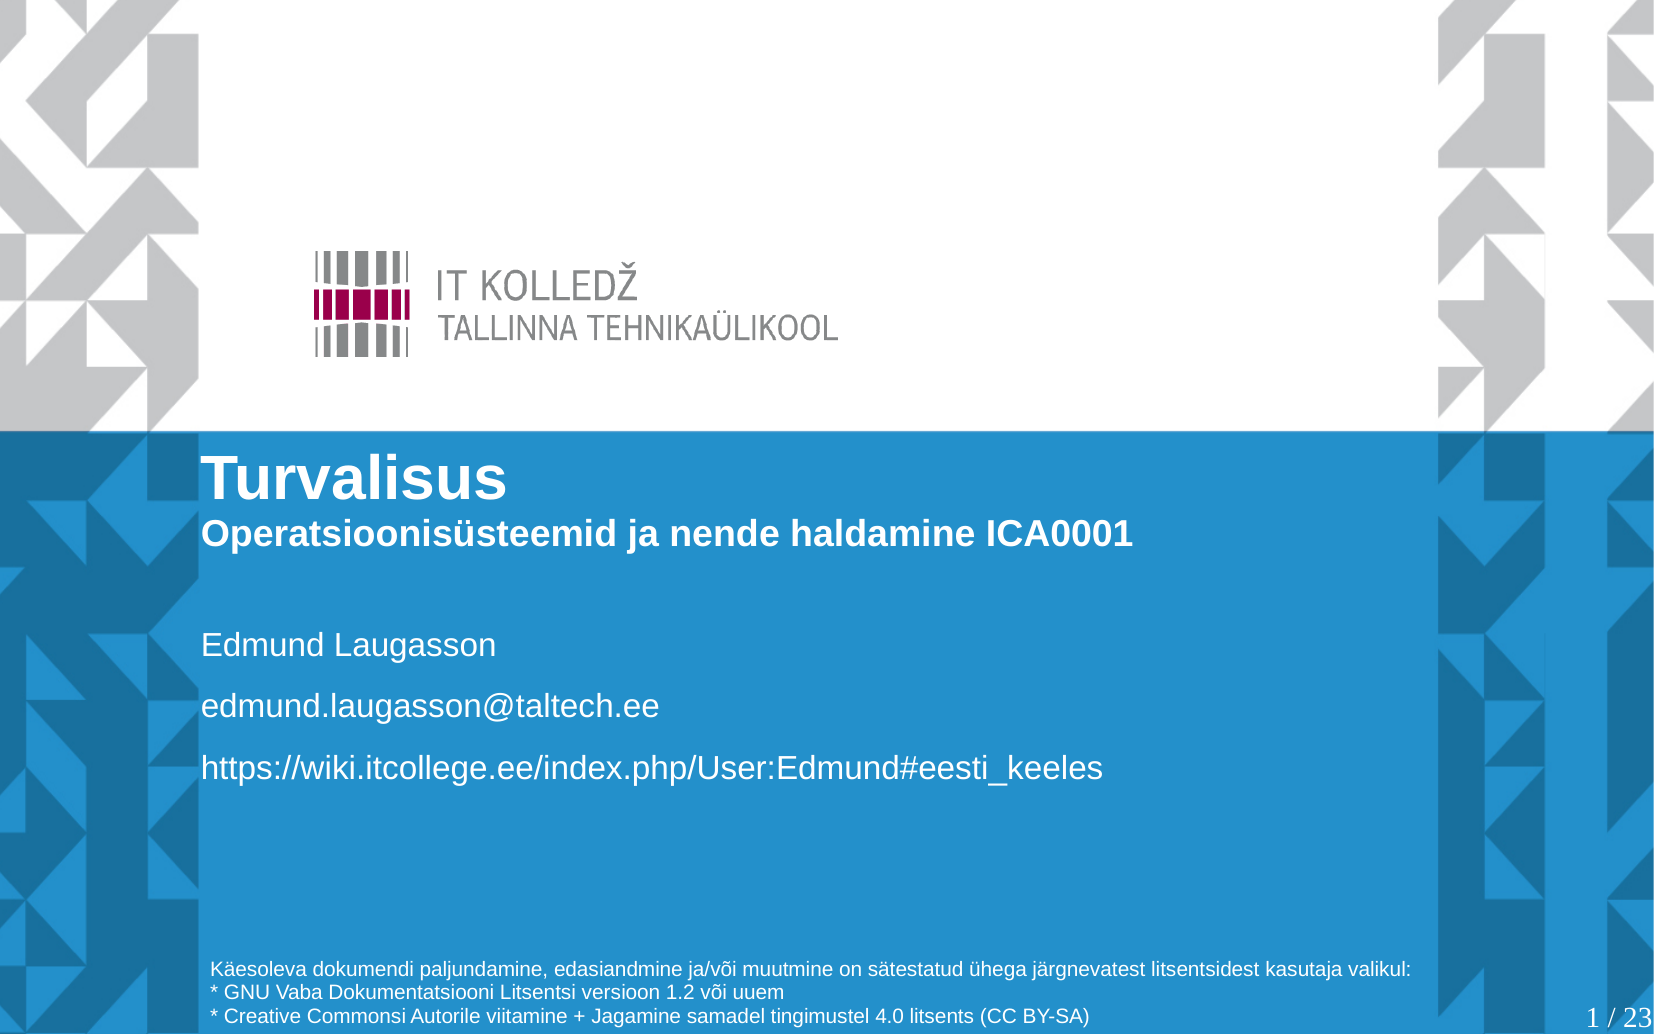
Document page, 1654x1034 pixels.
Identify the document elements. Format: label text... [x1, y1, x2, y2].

list Edmund Laugasson edmund.laugasson@taltech.ee https://wiki.itcollege.ee/index.php/User:Edmund#eesti_keeles [200, 625, 1441, 934]
title Turvalisus Operatsioonisüsteemid ja nende haldamine ICA0001 [200, 442, 1430, 603]
picture [0, 0, 1654, 1034]
